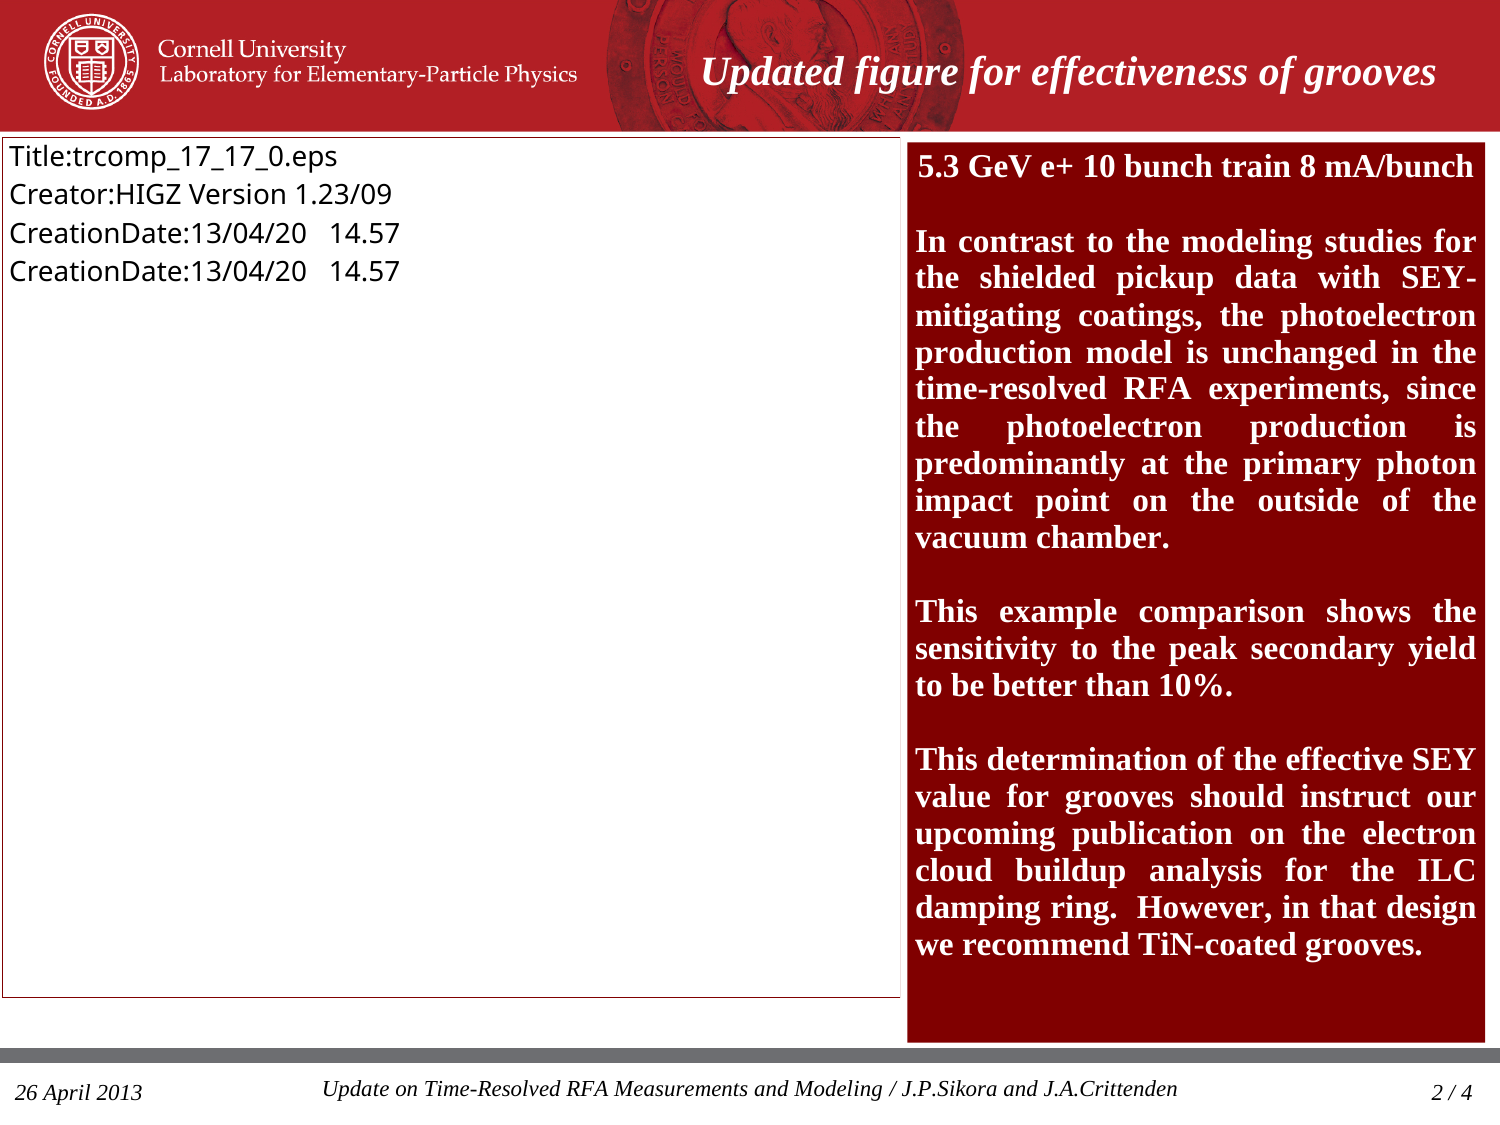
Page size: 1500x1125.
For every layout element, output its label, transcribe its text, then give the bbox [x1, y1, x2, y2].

text_box 5.3 GeV e+ 10 bunch train 8 mA/bunch In contrast to the modeling studies for the shielded pickup data with SEY-mitigating coatings, the photoelectron production model is unchanged in the time-resolved RFA experiments, since the photoelectron production is predominantly at the primary photon impact point on the outside of the vacuum chamber. This example comparison shows the sensitivity to the peak secondary yield to be better than 10%. This determination of the effective SEY value for grooves should instruct our upcoming publication on the electron cloud buildup analysis for the ILC damping ring. However, in that design we recommend TiN-coated grooves. [907, 142, 1486, 1043]
title Updated figure for effectiveness of grooves [637, 7, 1500, 136]
picture [0, 0, 1500, 132]
picture [0, 135, 901, 998]
